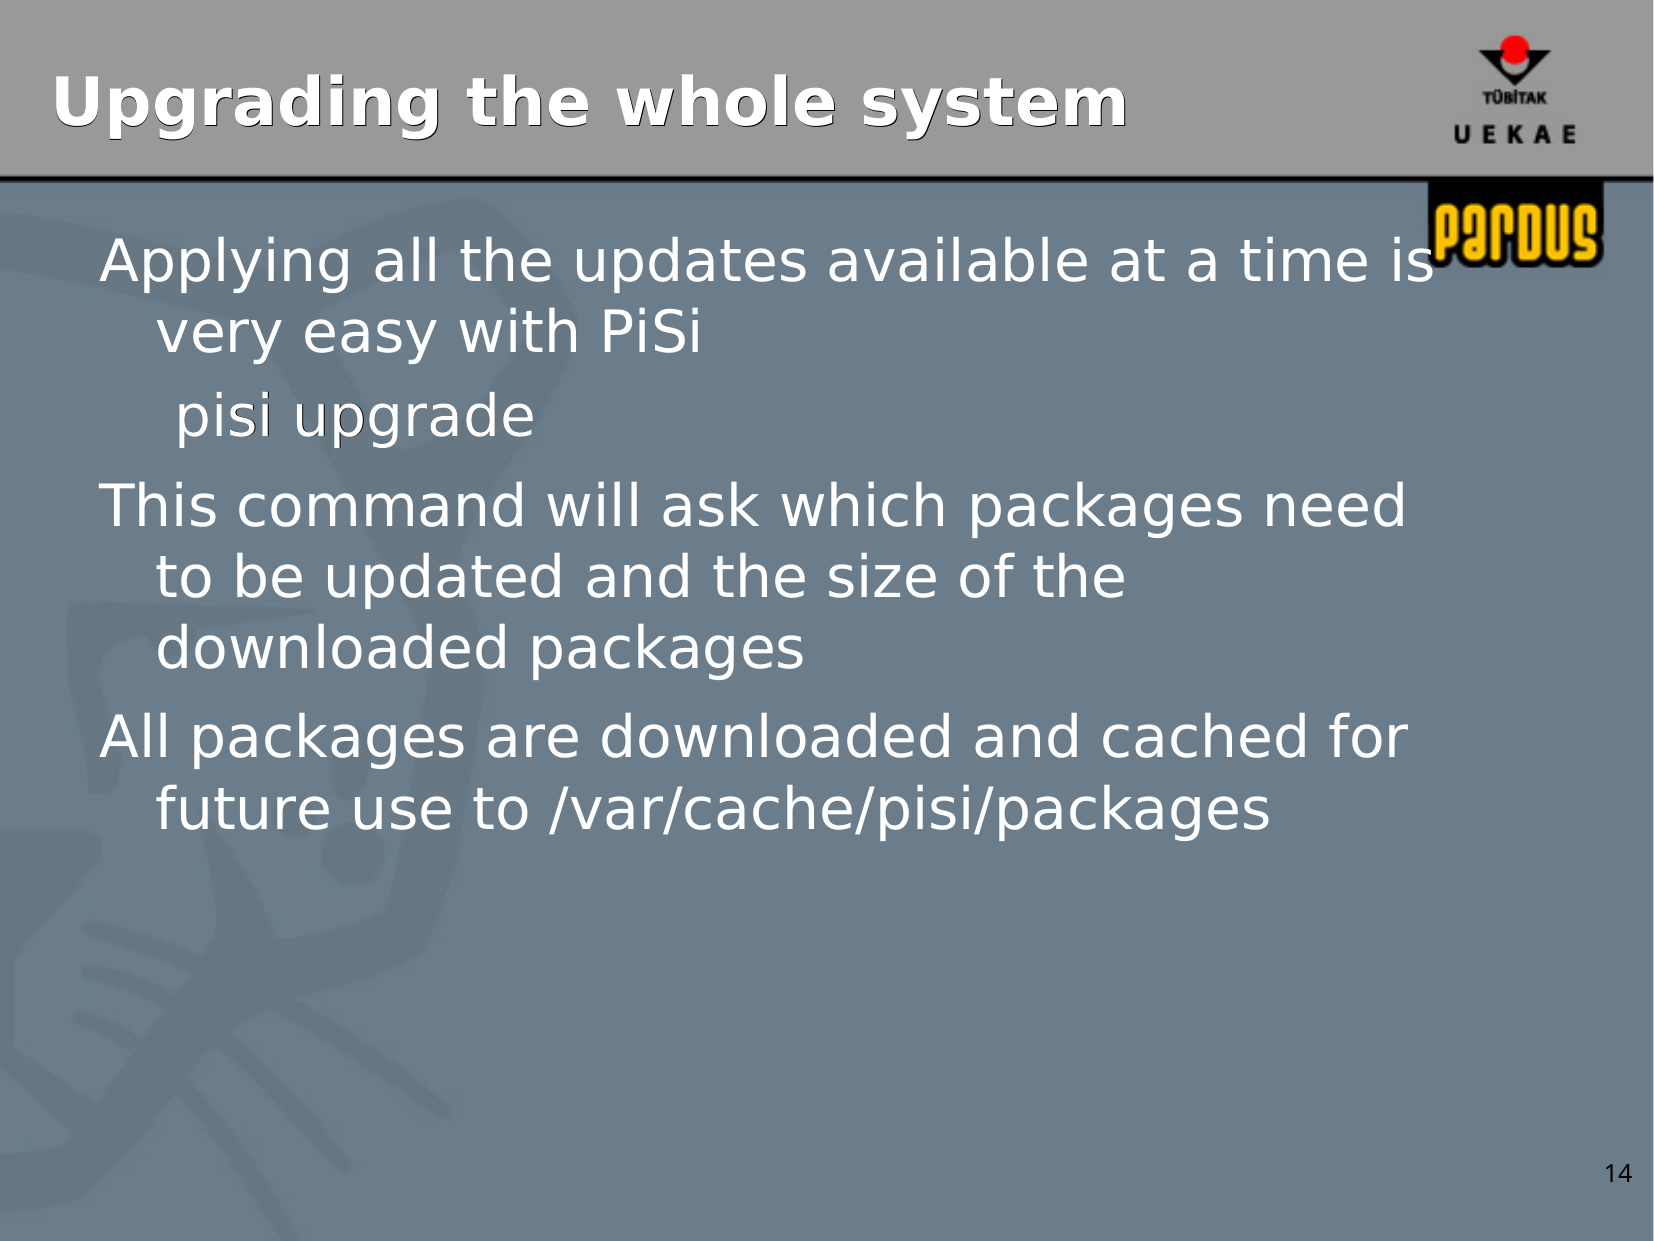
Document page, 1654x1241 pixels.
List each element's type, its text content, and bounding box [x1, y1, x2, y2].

picture [0, 0, 1654, 1241]
list Applying all the updates available at a time is very easy with PiSi pisi upgrade This command will ask which packages need to be updated and the size of the downloaded packages All packages are downloaded and cached for future use to /var/cache/pisi/packages [84, 216, 1478, 848]
title Upgrading the whole system [35, 43, 1449, 158]
